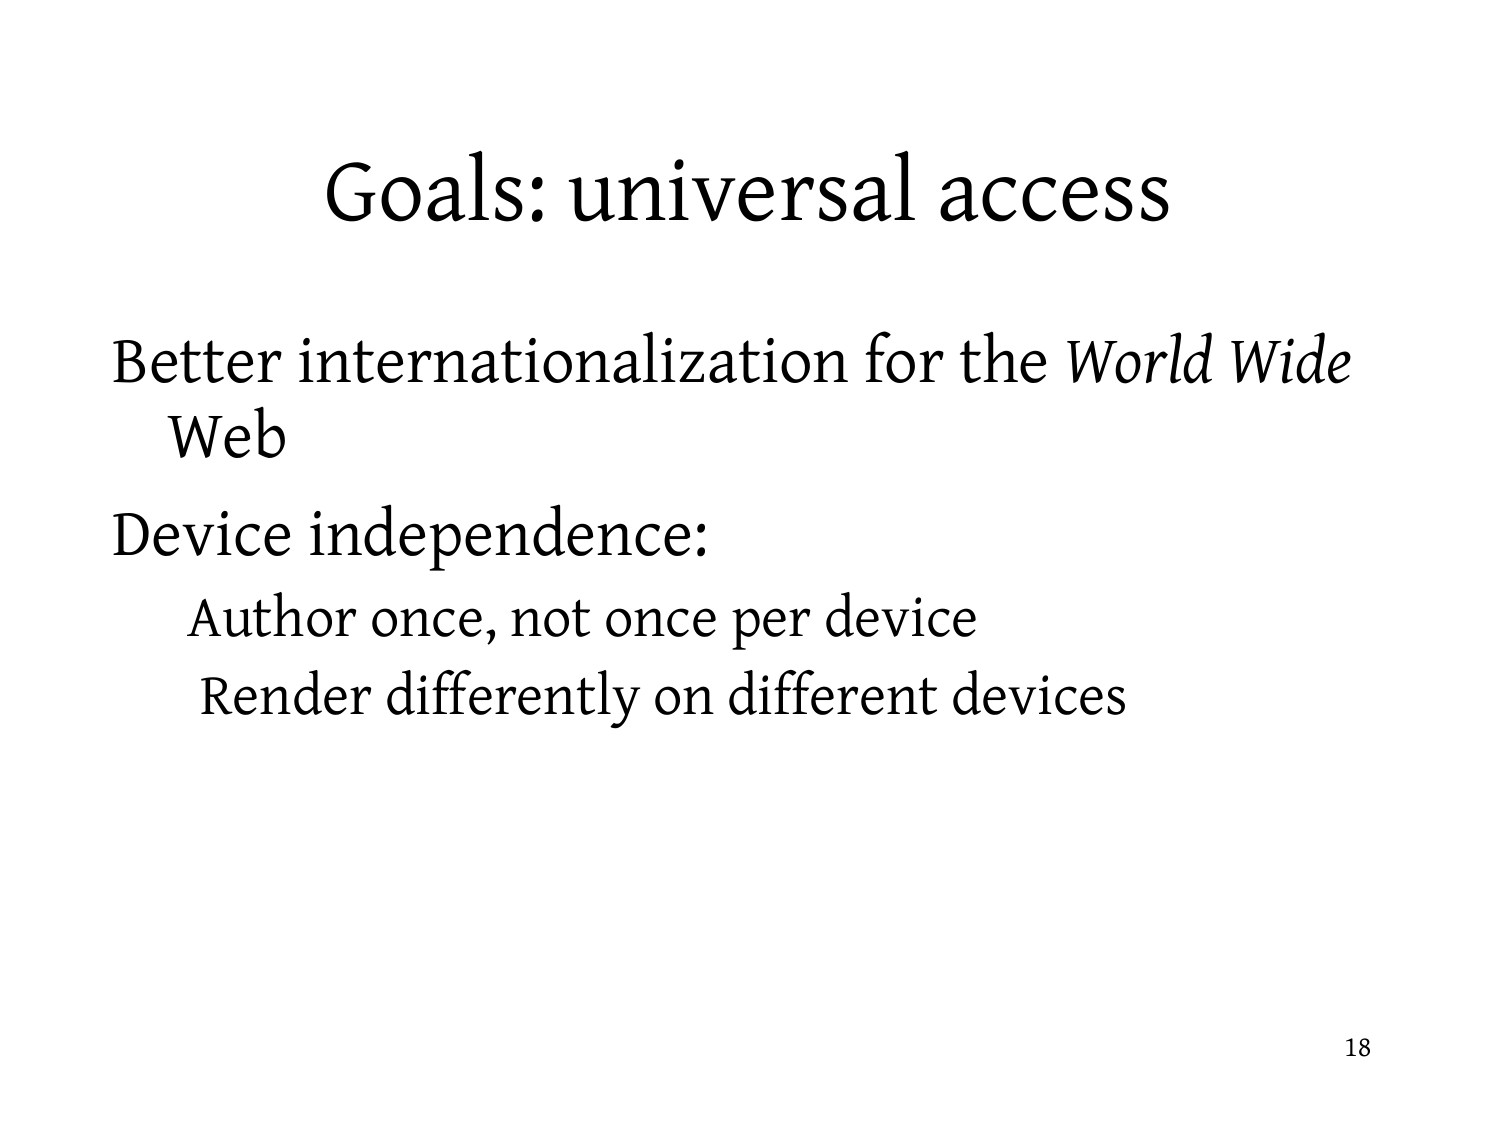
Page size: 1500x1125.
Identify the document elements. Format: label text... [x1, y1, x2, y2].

list Better internationalization for the World Wide Web Device independence: Author once, not once per device Render differently on different devices [112, 324, 1387, 1000]
title Goals: universal access [112, 63, 1387, 324]
